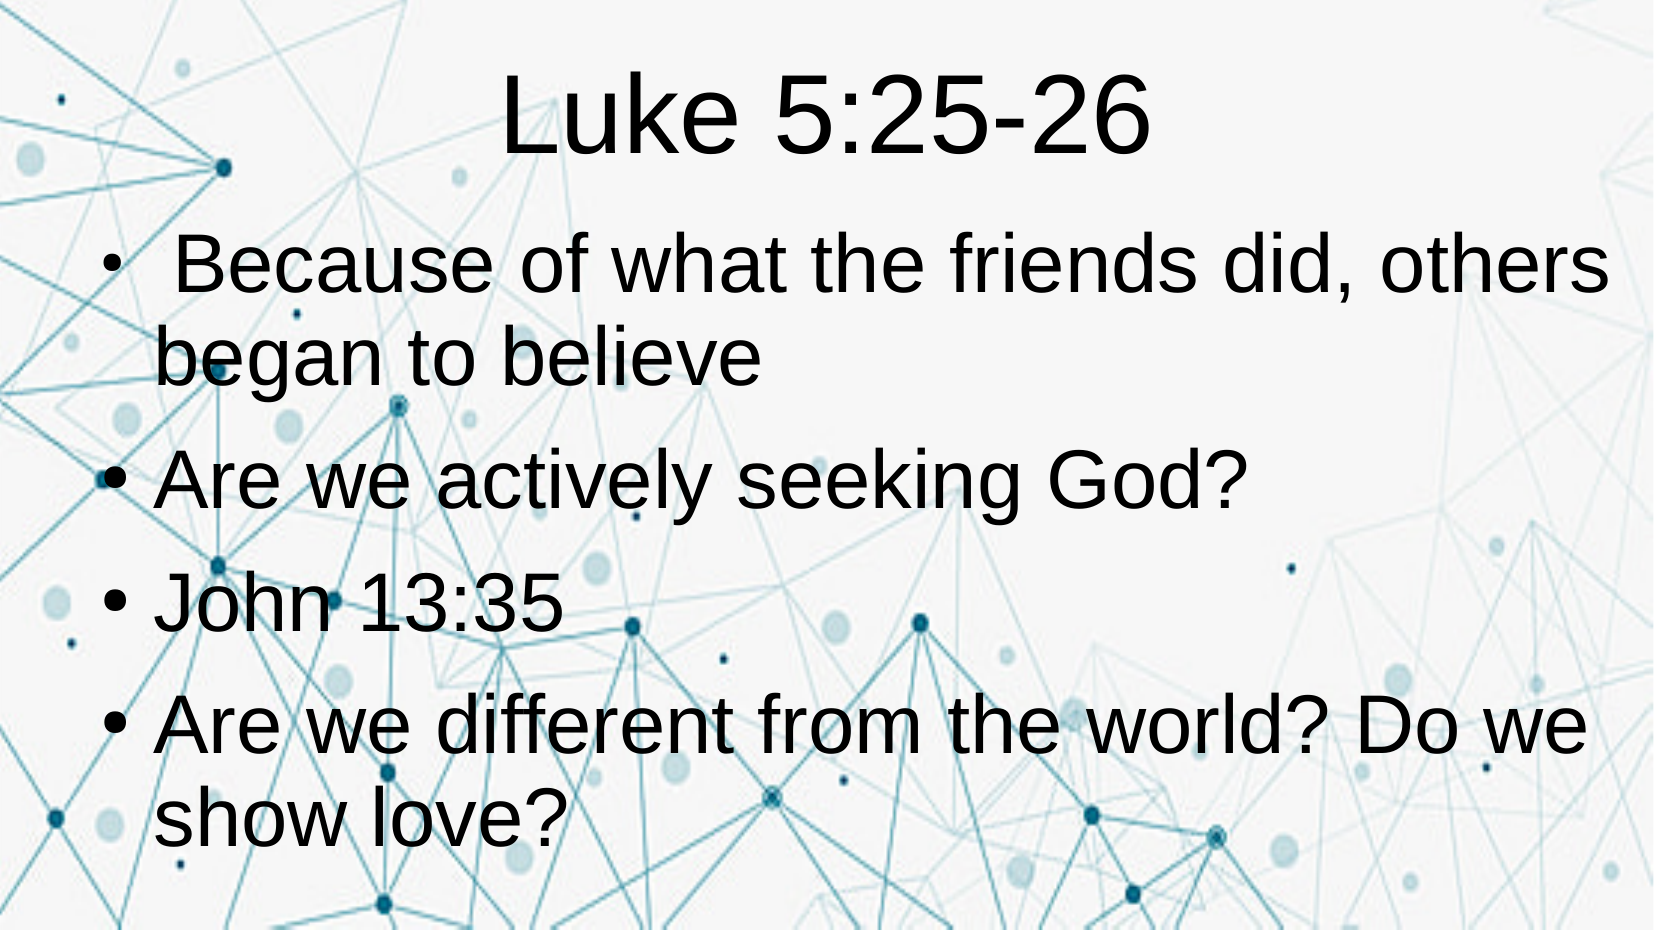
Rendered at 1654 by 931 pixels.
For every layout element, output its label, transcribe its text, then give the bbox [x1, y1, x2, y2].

picture [0, 0, 1654, 930]
title Luke 5:25-26 [82, 37, 1571, 193]
list Because of what the friends did, others began to believe Are we actively seeking God? John 13:35 Are we different from the world? Do we show love? [82, 217, 1613, 901]
